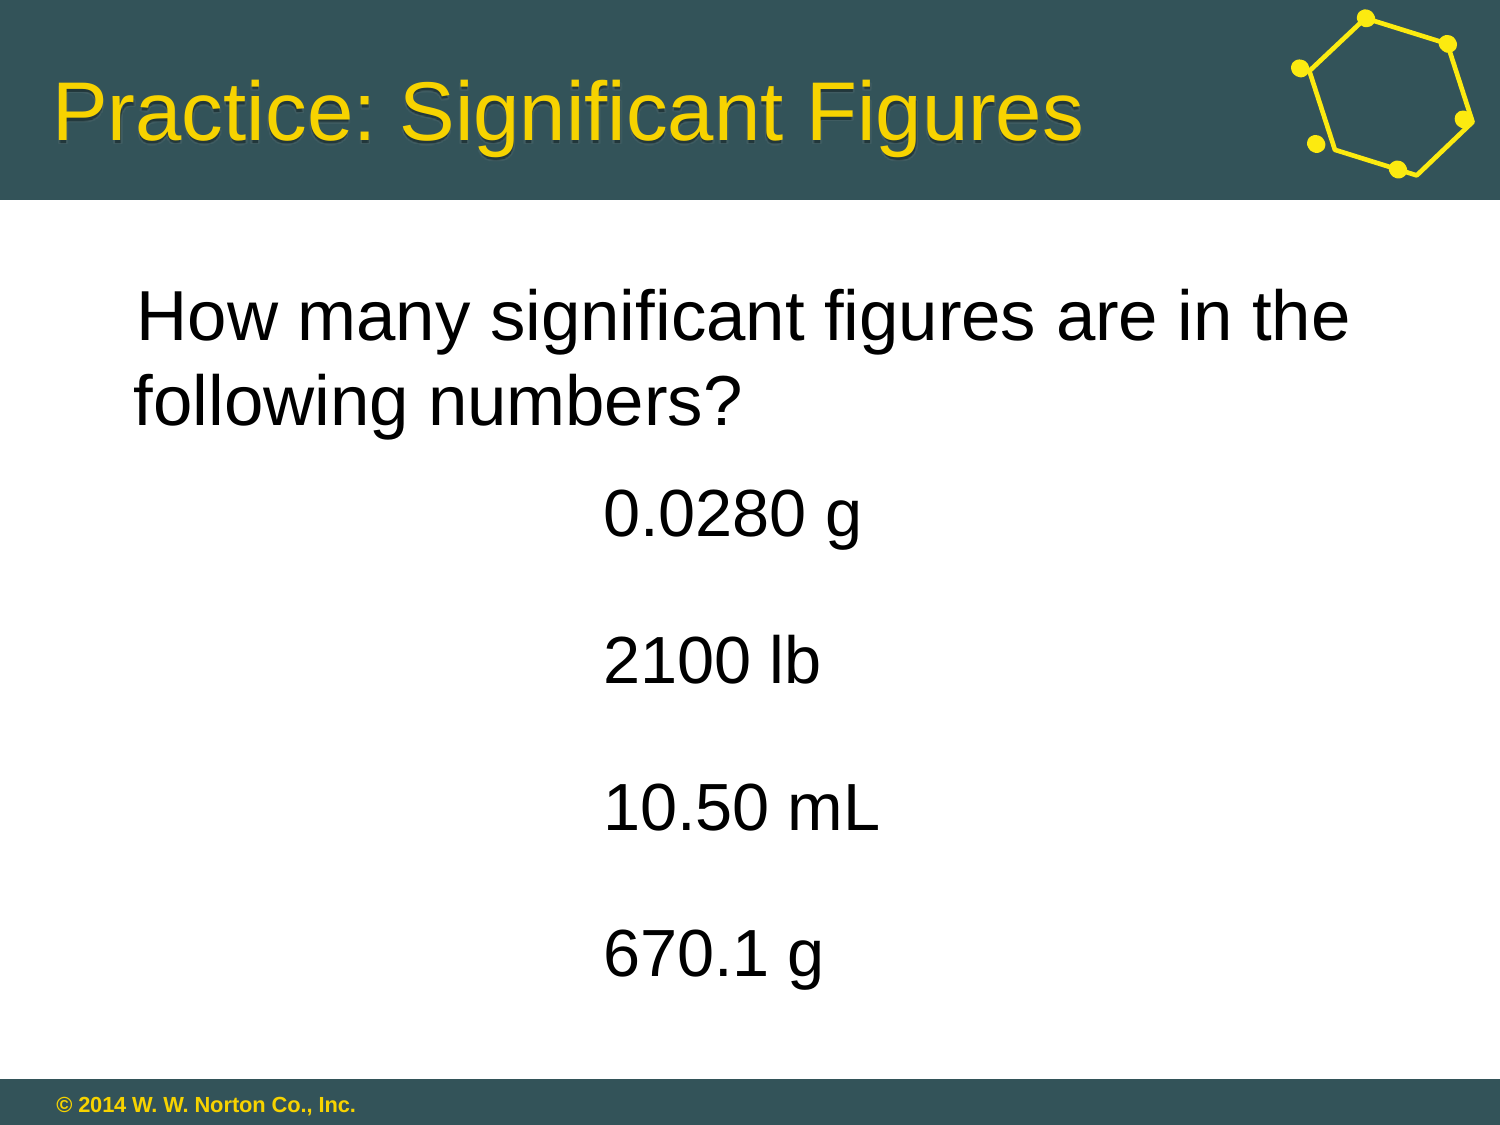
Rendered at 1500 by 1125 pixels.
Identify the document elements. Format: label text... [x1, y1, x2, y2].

text_box 0.0280 g 2100 lb 10.50 mL 670.1 g [588, 462, 896, 998]
title Practice: Significant Figures [37, 19, 1225, 195]
list How many significant figures are in the following numbers? [62, 262, 1400, 461]
